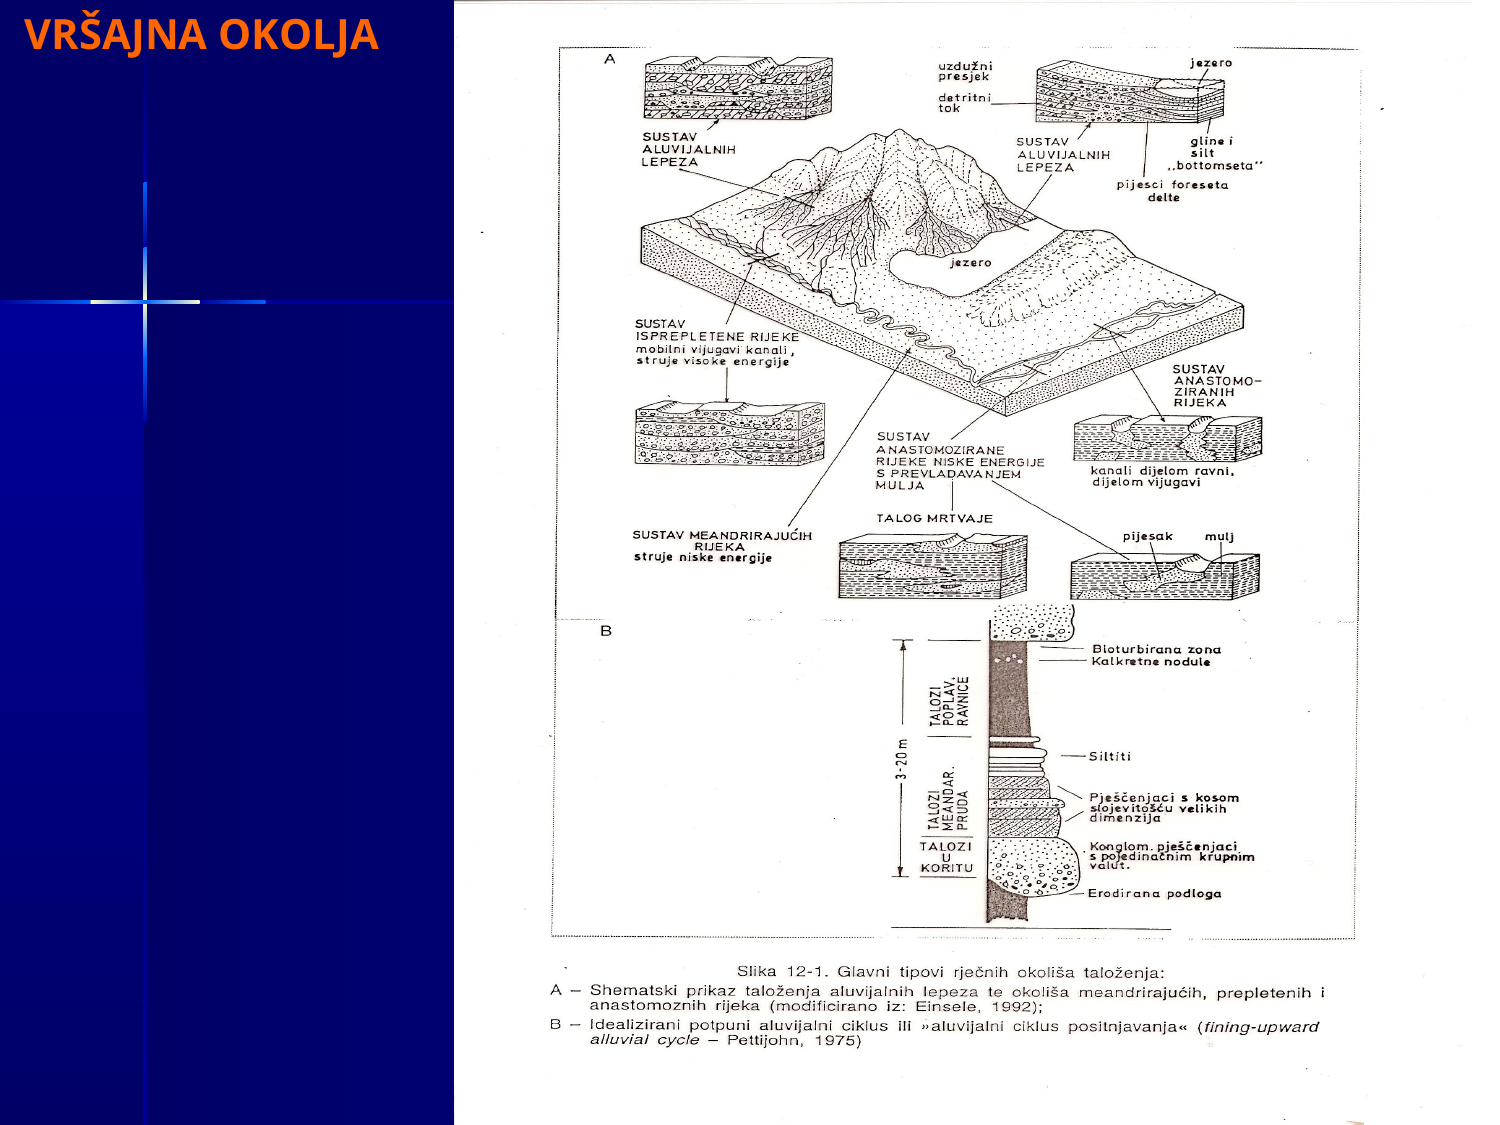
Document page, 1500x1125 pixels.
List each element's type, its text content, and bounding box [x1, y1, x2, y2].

text_box VRŠAJNA OKOLJA [10, 0, 394, 66]
picture [454, 0, 1500, 1125]
